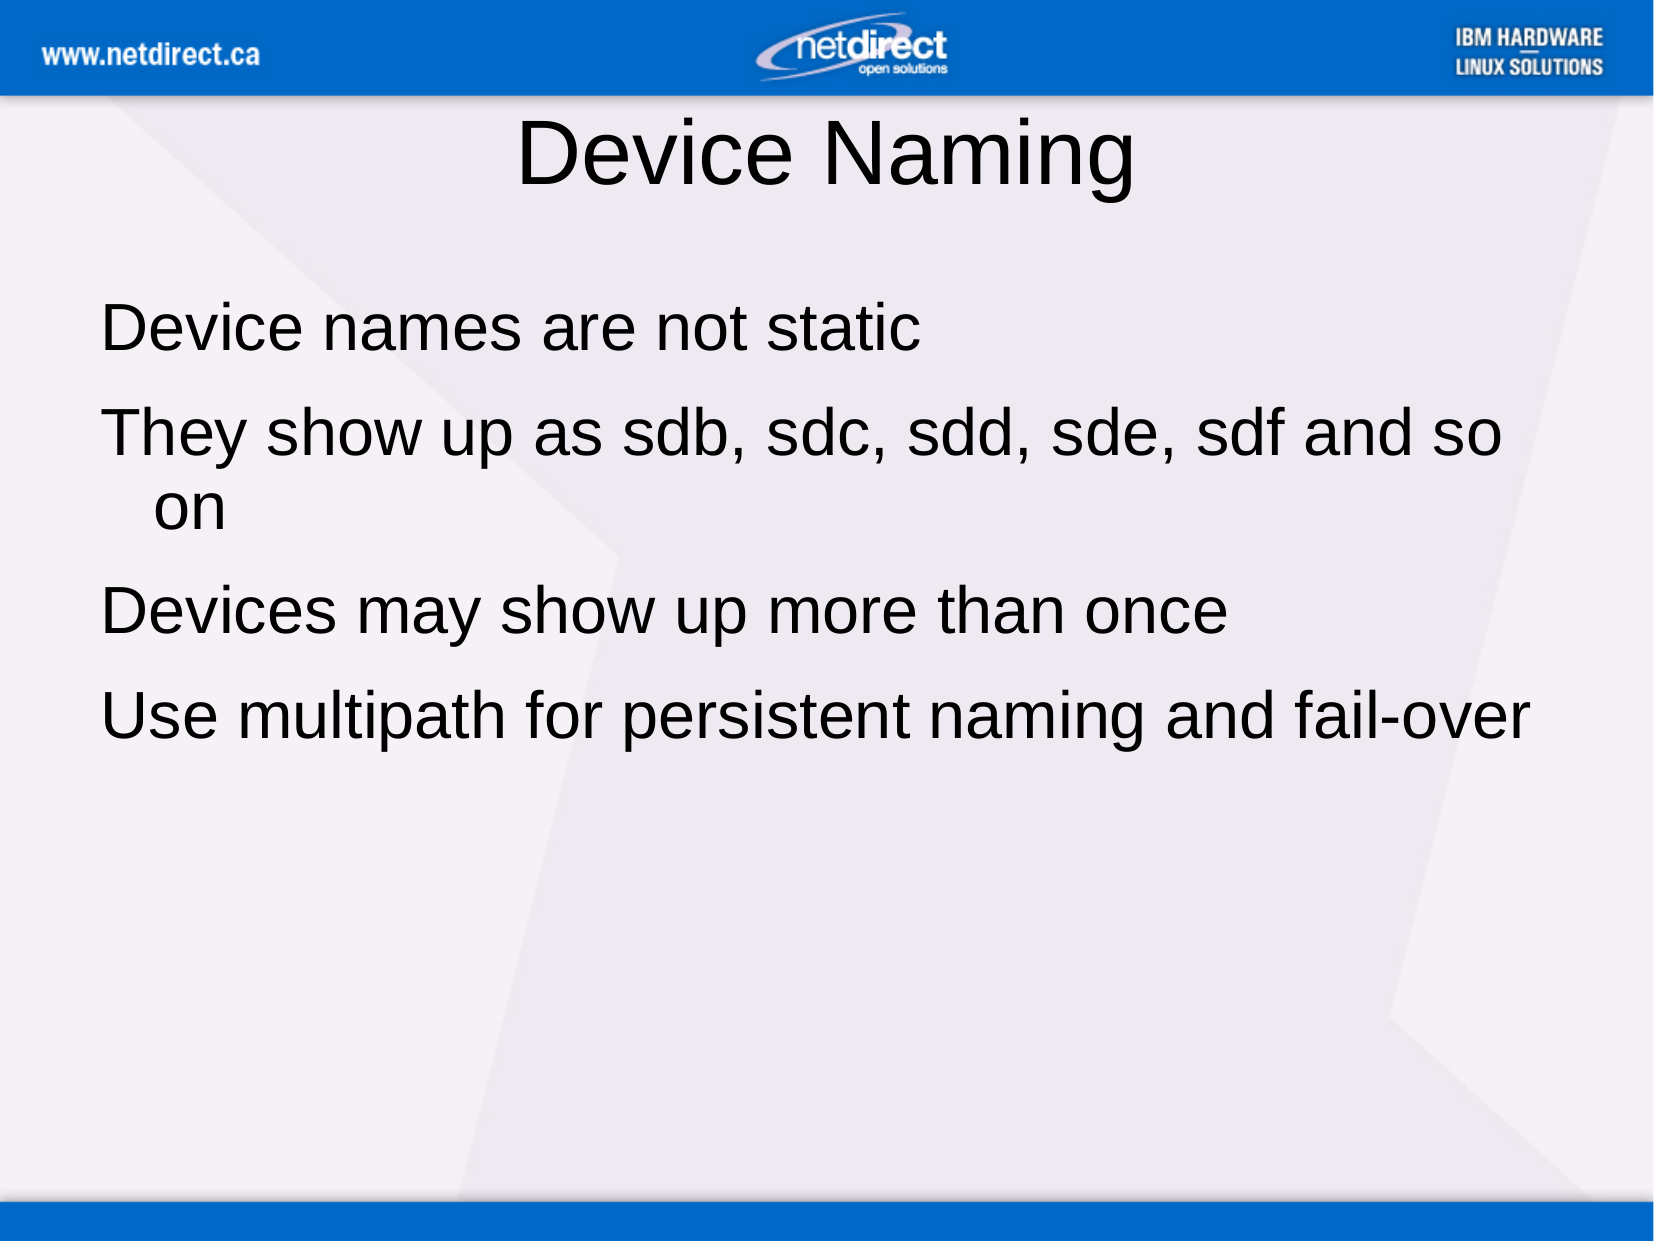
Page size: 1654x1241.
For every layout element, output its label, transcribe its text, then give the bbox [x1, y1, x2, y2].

title Device Naming [82, 56, 1571, 250]
picture [0, 0, 1654, 1241]
list Device names are not static They show up as sdb, sdc, sdd, sde, sdf and so on Devices may show up more than once Use multipath for persistent naming and fail-over [82, 290, 1571, 1094]
